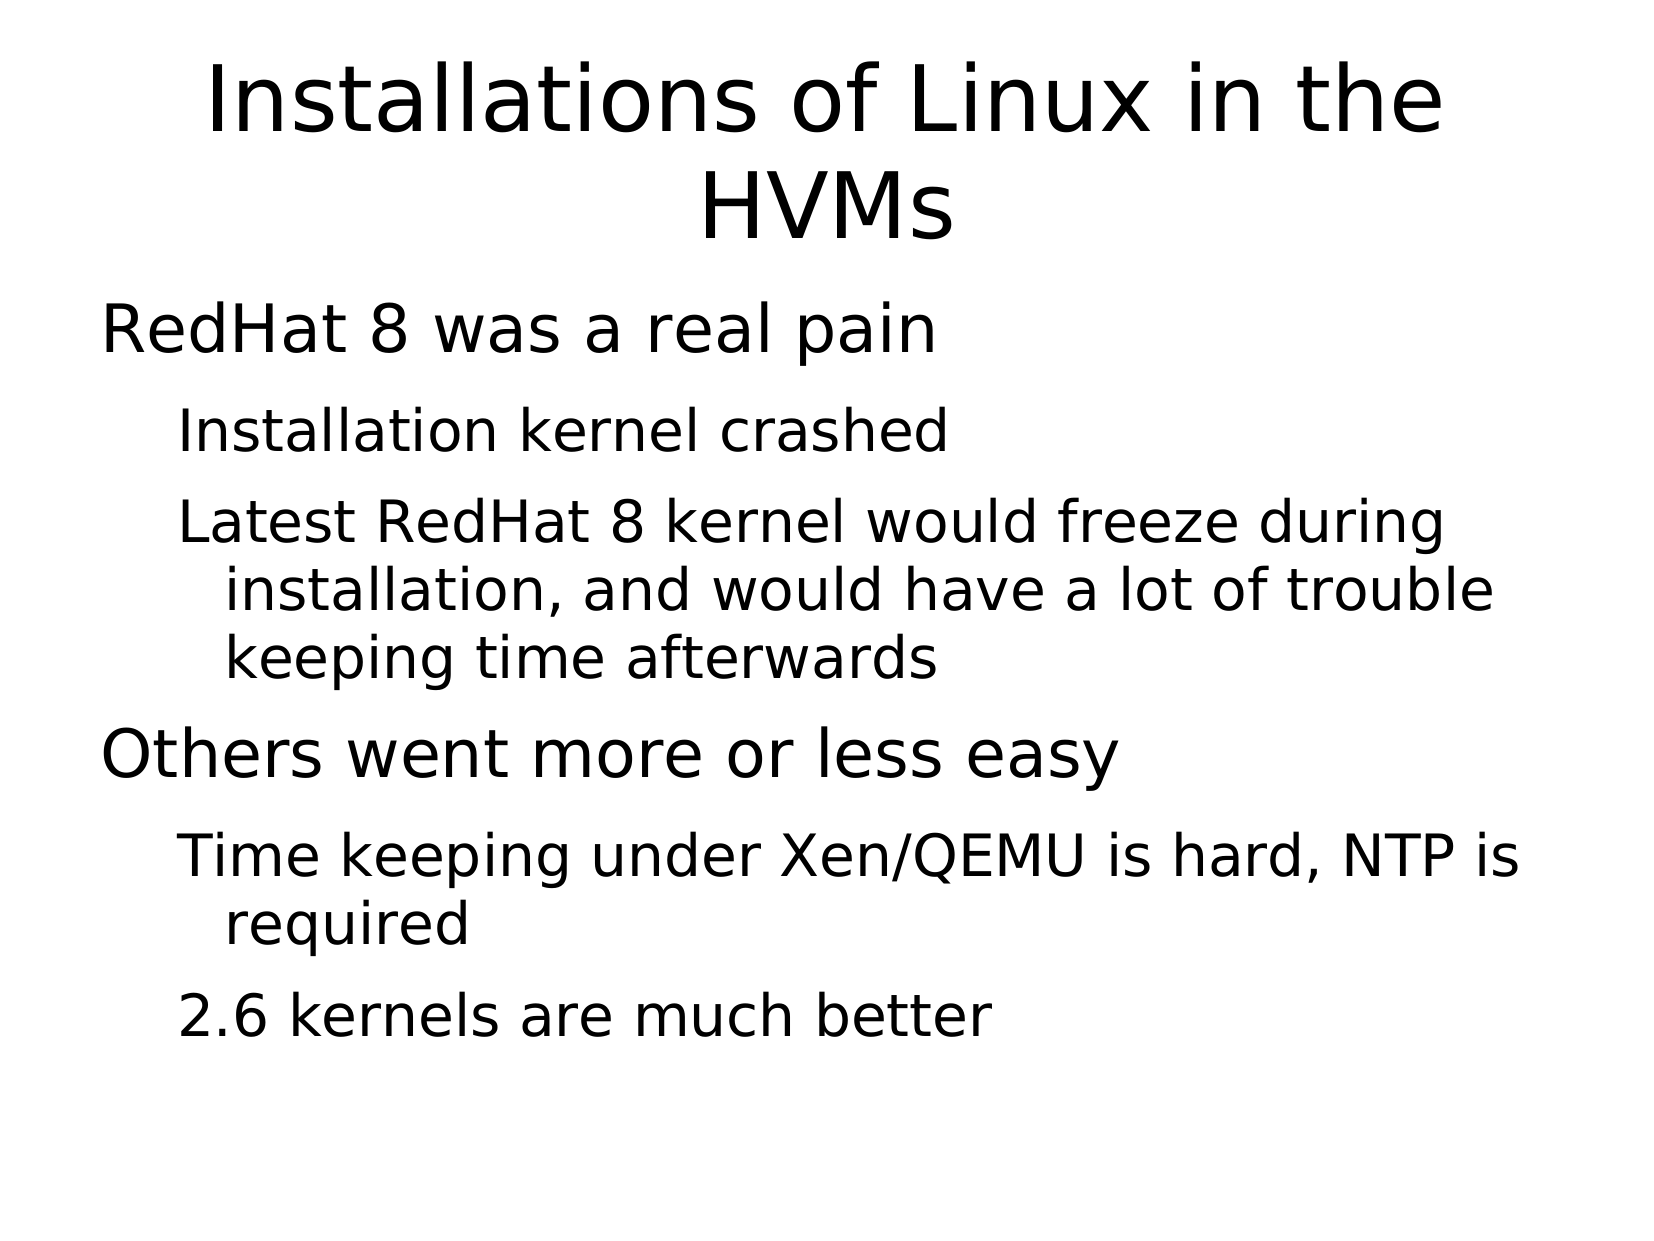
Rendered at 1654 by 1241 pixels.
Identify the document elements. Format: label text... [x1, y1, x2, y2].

list RedHat 8 was a real pain Installation kernel crashed Latest RedHat 8 kernel would freeze during installation, and would have a lot of trouble keeping time afterwards Others went more or less easy Time keeping under Xen/QEMU is hard, NTP is required 2.6 kernels are much better [82, 290, 1571, 1109]
title Installations of Linux in the HVMs [82, 45, 1571, 261]
